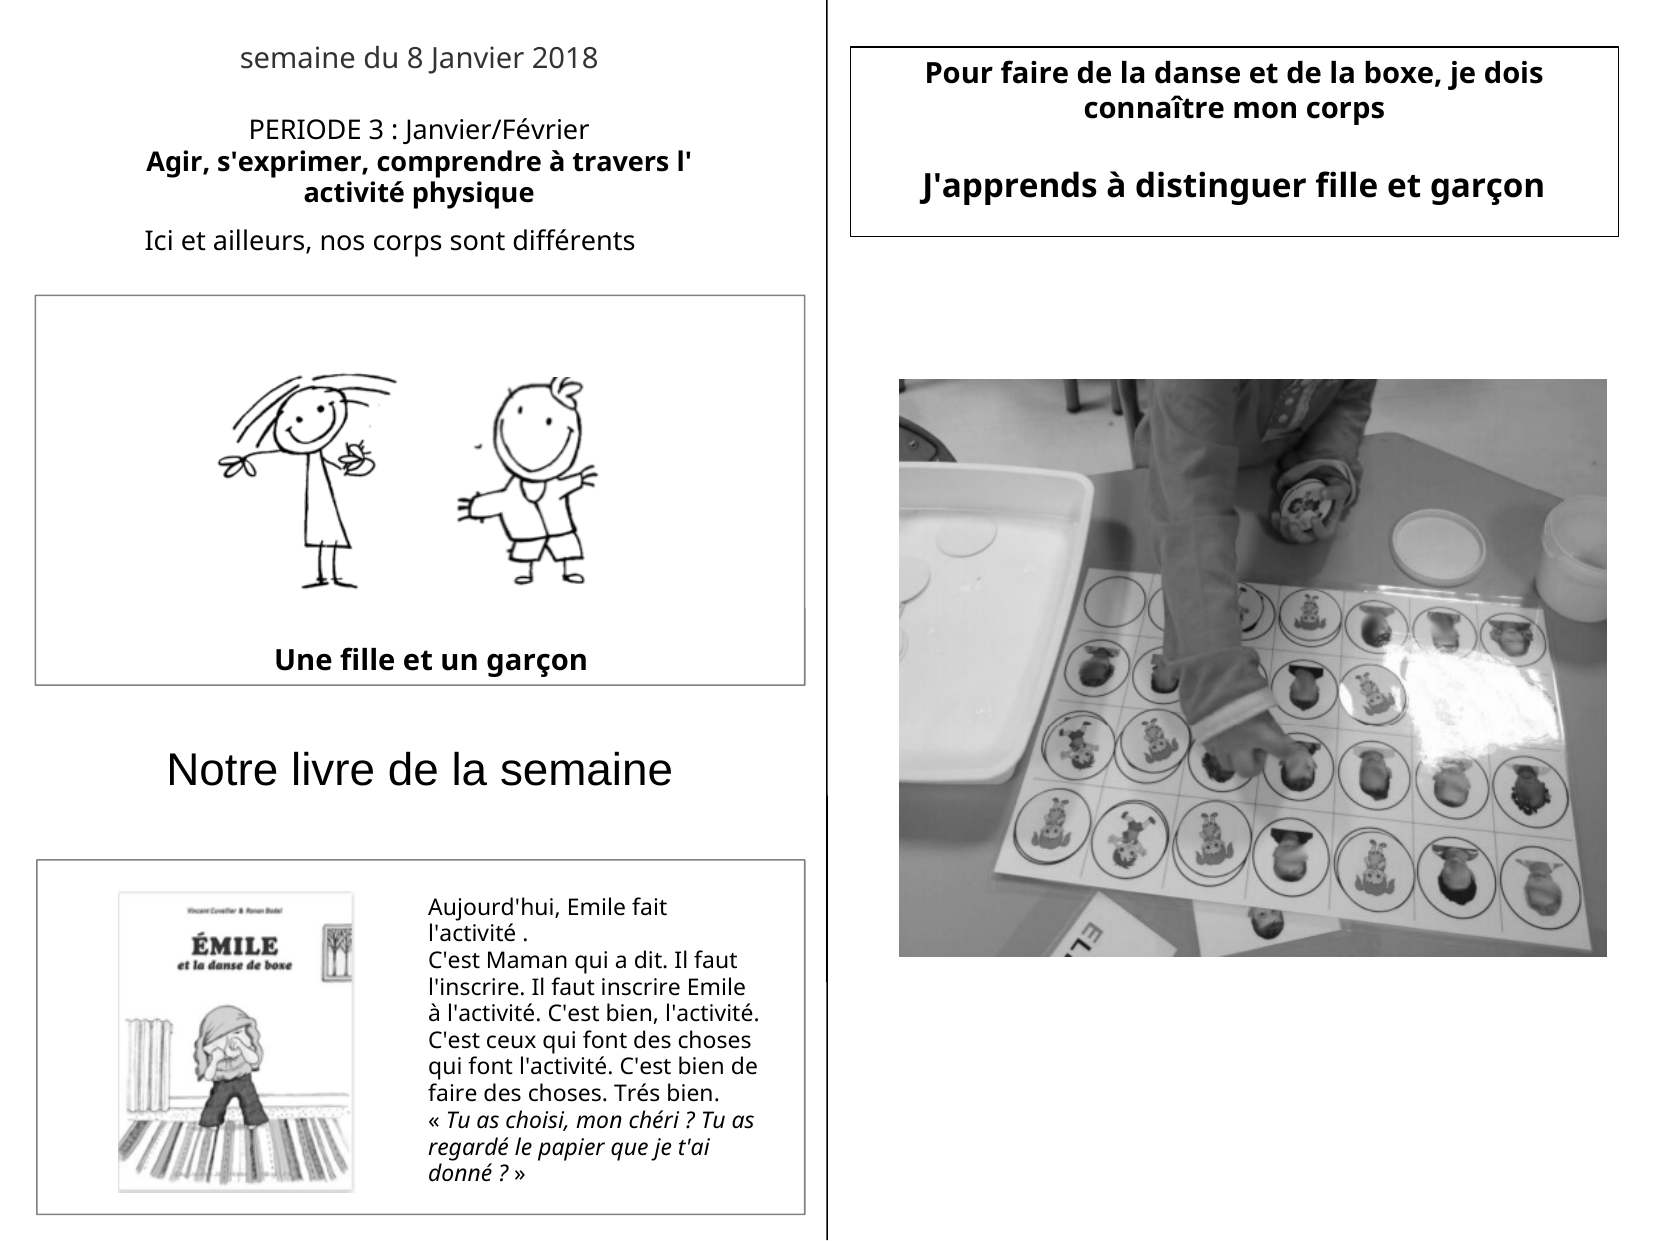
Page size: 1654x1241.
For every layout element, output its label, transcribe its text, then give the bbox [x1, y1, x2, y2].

picture [455, 377, 626, 591]
text_box Pour faire de la danse et de la boxe, je dois connaître mon corps J'apprends à distinguer fille et garçon [850, 47, 1619, 237]
text_box Une fille et un garçon [118, 625, 745, 725]
text_box semaine du 8 Janvier 2018 [59, 35, 780, 119]
text_box Notre livre de la semaine [35, 734, 805, 898]
picture [118, 891, 355, 1193]
text_box PERIODE 3 : Janvier/Février Agir, s'exprimer, comprendre à travers l' activité physique [82, 106, 756, 218]
text_box Aujourd'hui, Emile fait l'activité . C'est Maman qui a dit. Il faut l'inscrire. Il faut inscrire Emile à l'activité. C'est bien, l'activité. C'est ceux qui font des choses qui font l'activité. C'est bien de faire des choses. Trés bien. « Tu as choisi, mon chéri ? Tu as regardé le papier que je t'ai donné ? » [413, 898, 780, 1182]
picture [899, 379, 1607, 957]
picture [205, 366, 414, 591]
text_box [35, 295, 805, 686]
text_box Ici et ailleurs, nos corps sont différents [129, 215, 709, 295]
